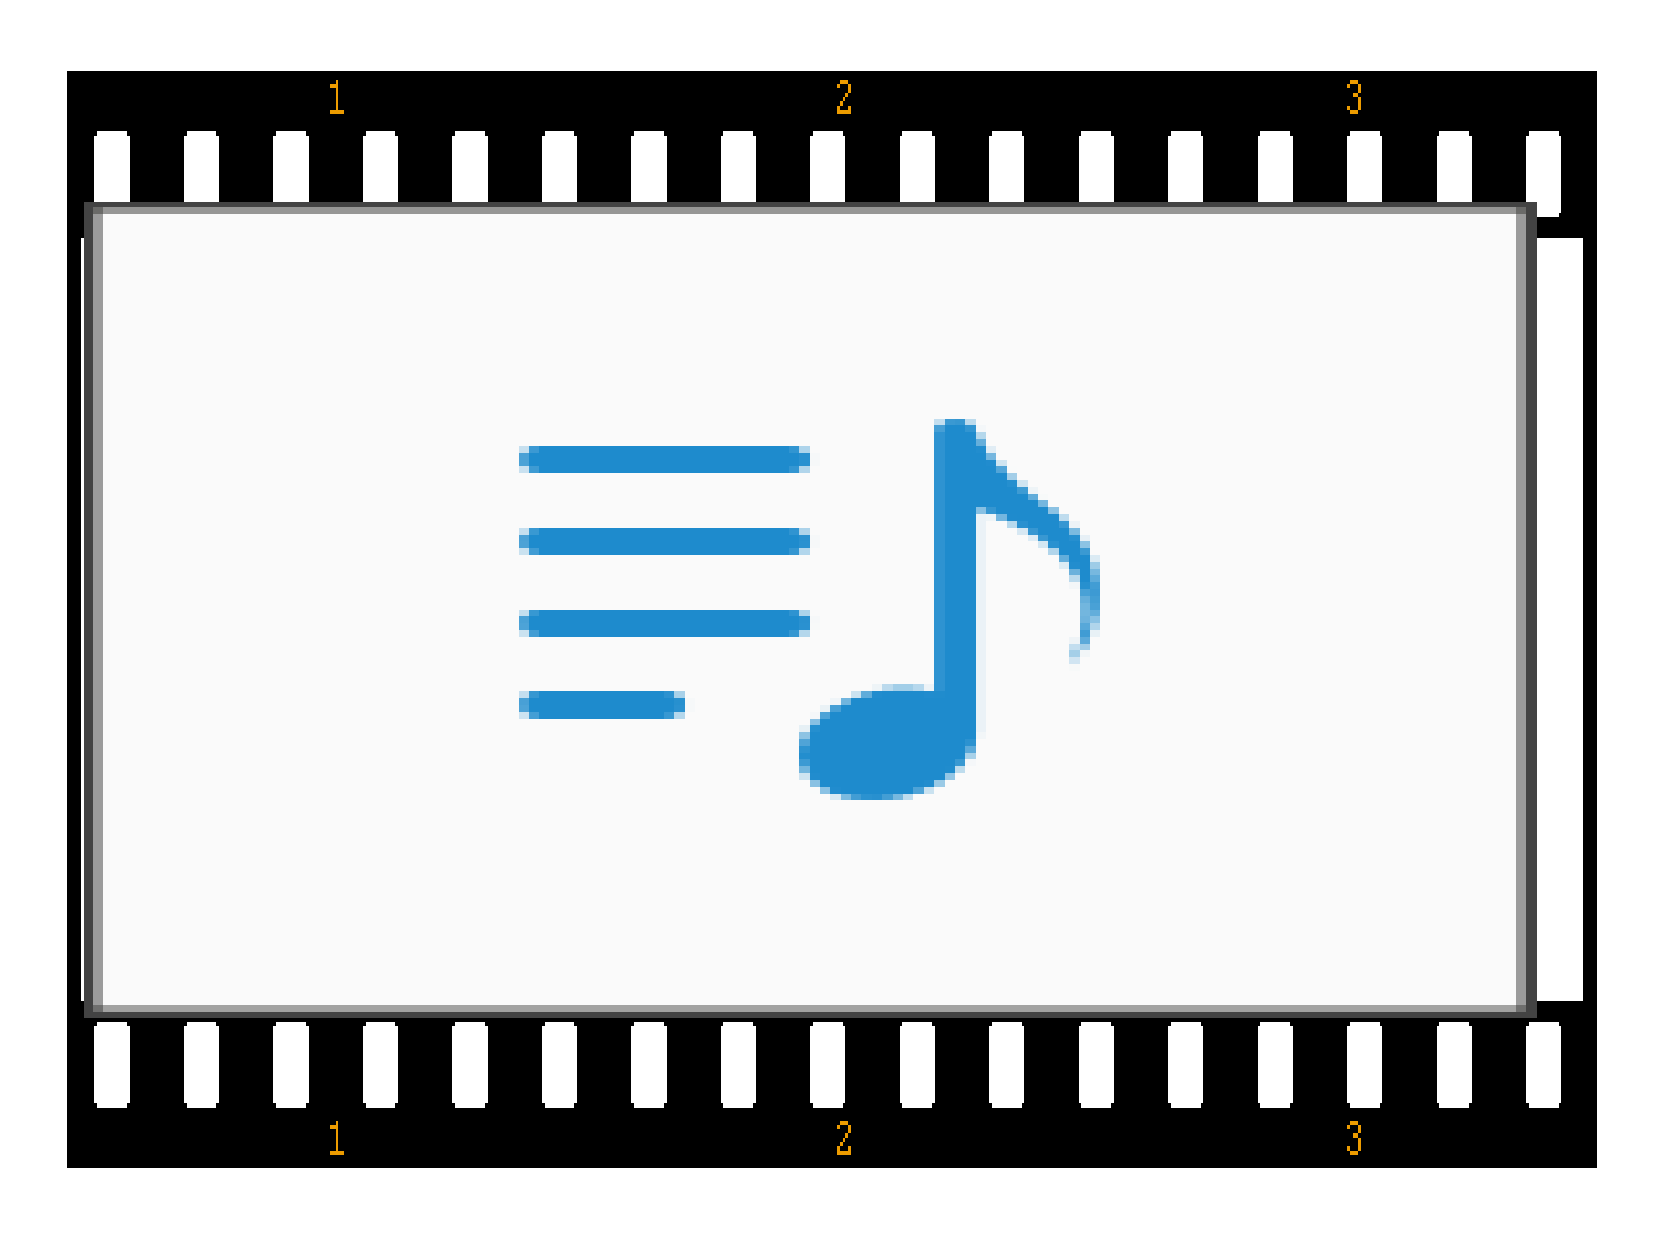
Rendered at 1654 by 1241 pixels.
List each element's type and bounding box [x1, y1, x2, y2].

text_box [82, 200, 1538, 1020]
picture [0, 0, 1654, 1241]
